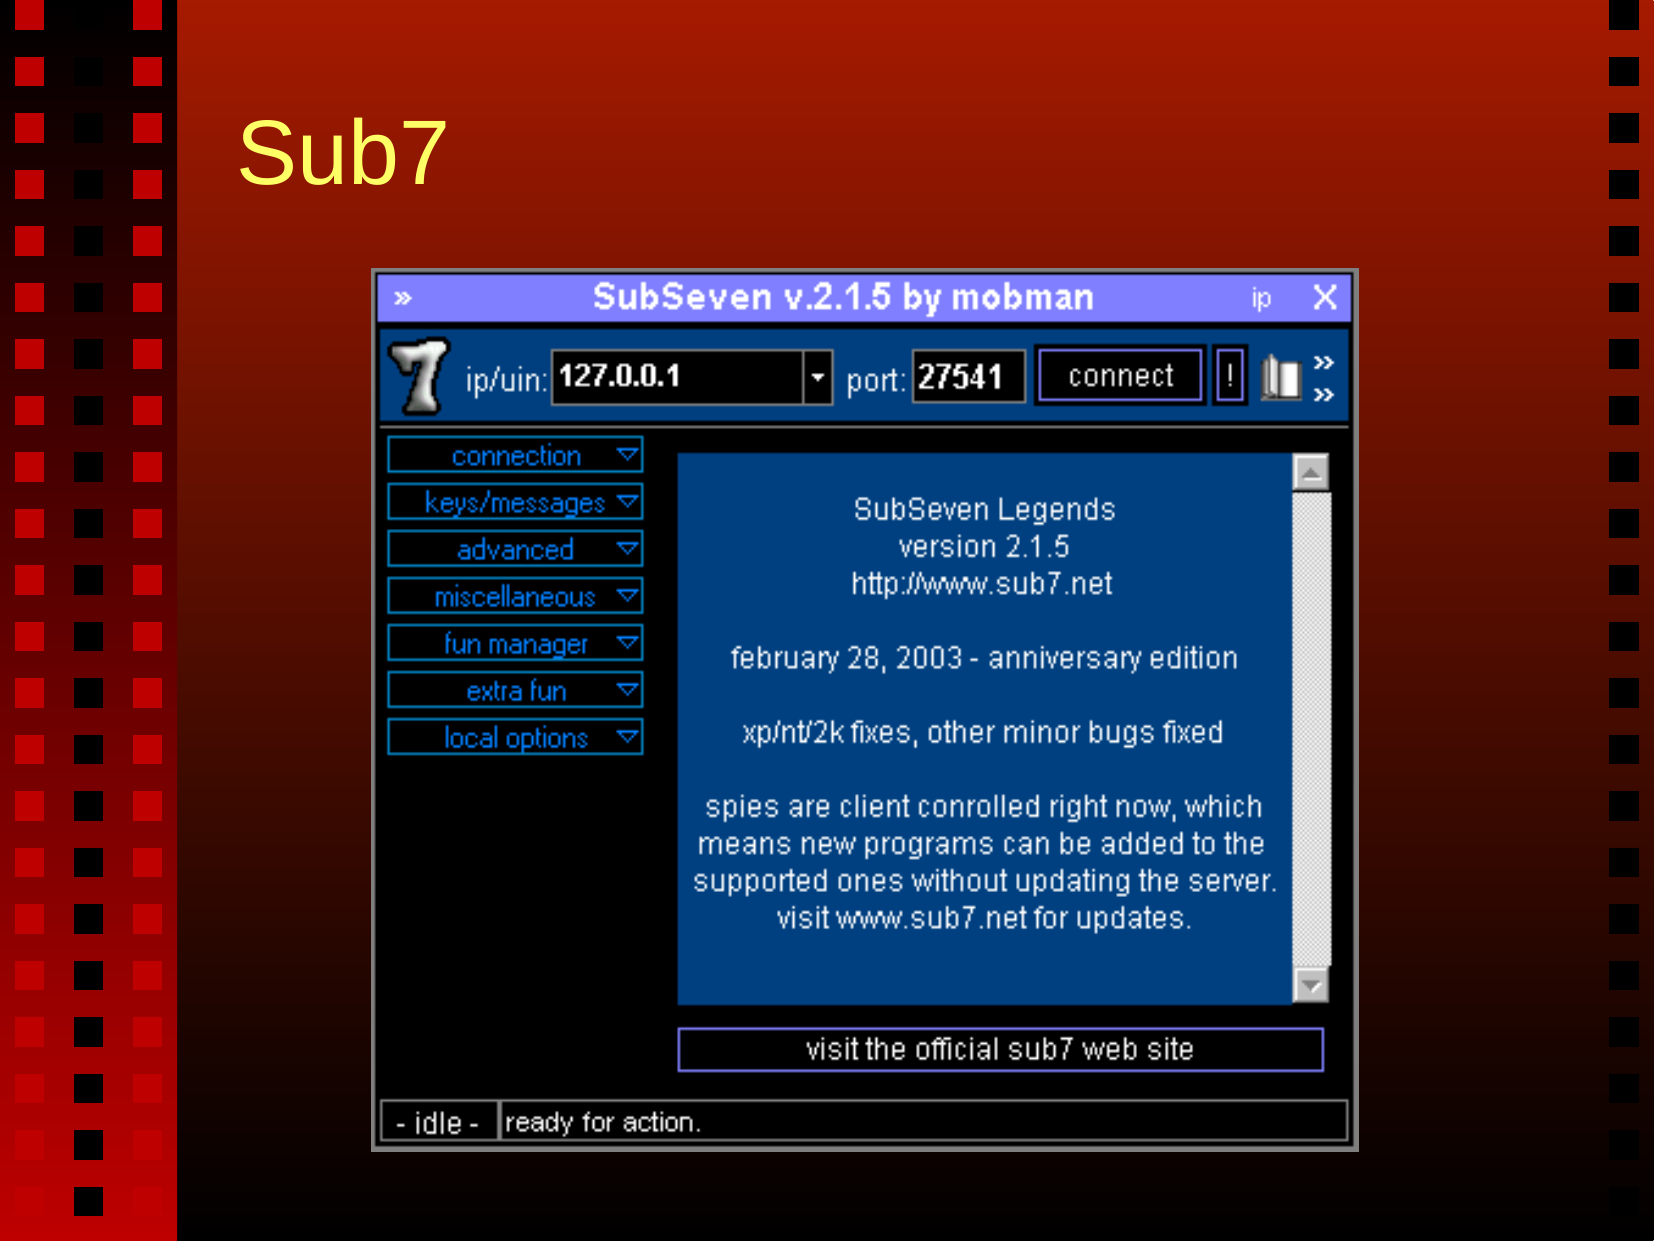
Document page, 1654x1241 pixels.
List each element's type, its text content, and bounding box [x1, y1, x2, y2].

picture [371, 268, 1359, 1152]
title Sub7 [236, 49, 1571, 257]
